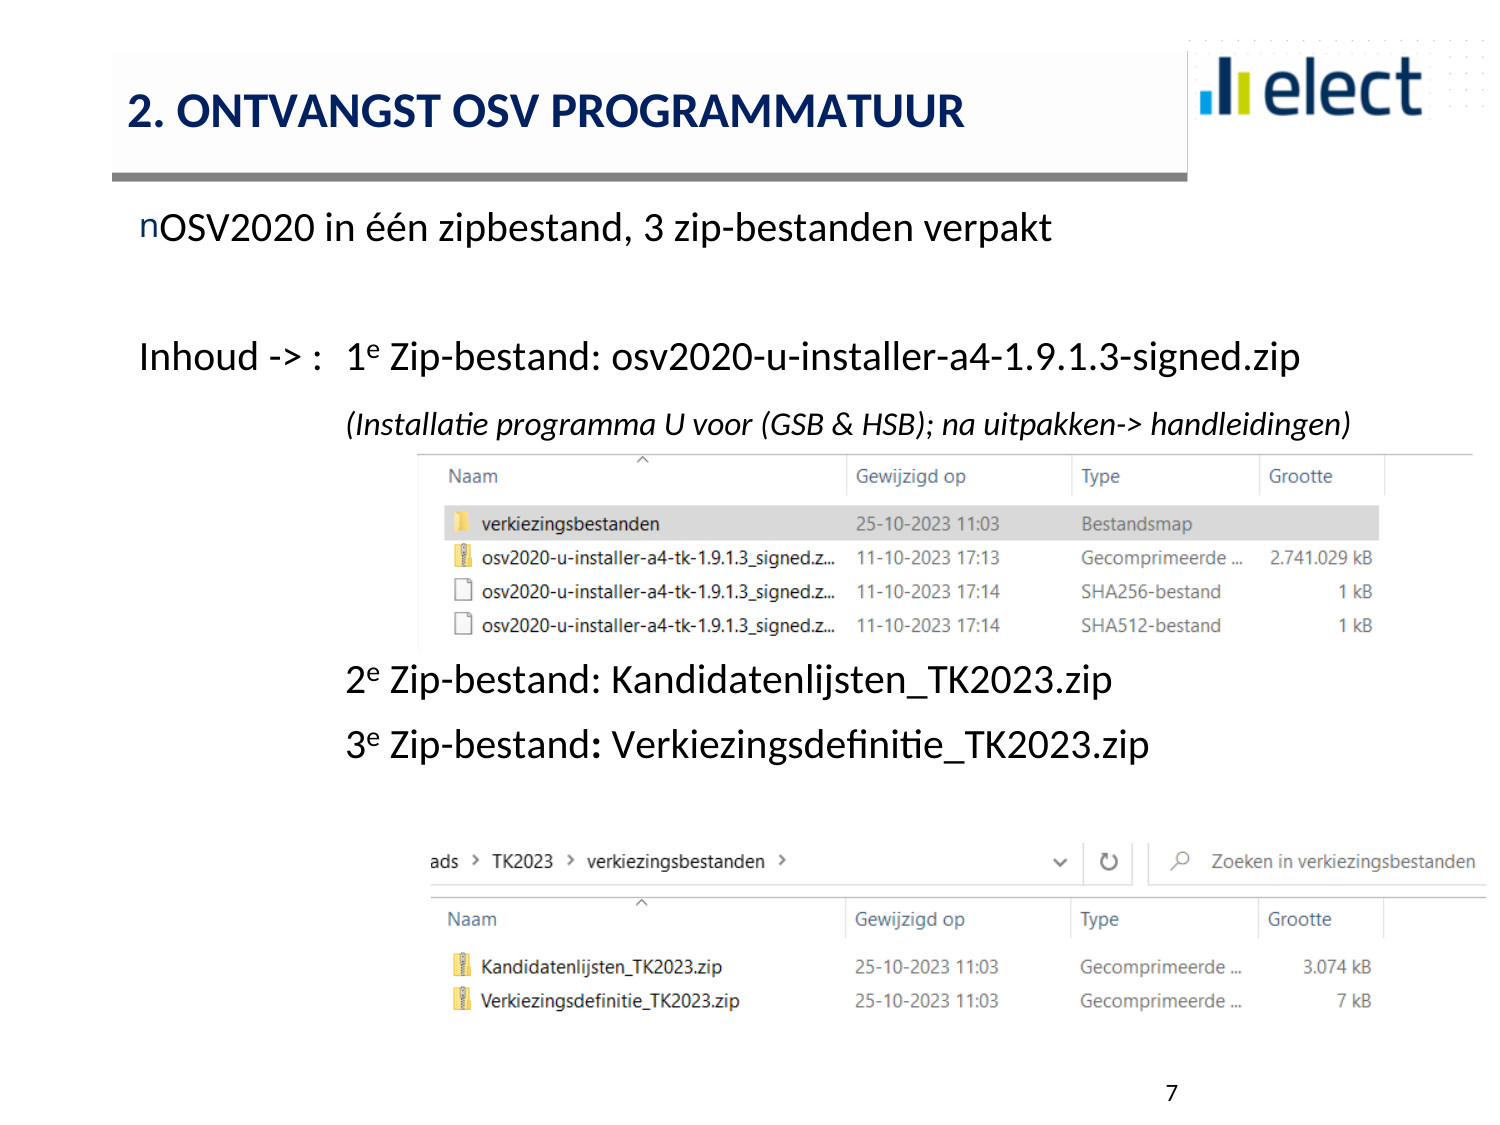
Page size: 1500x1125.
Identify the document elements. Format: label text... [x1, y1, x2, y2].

picture [431, 843, 1487, 1049]
text_box [1150, 1068, 1464, 1125]
picture [417, 444, 1473, 650]
title 2. Ontvangst van de OSV programma’s Planning [1188, 42, 1307, 154]
text_box 2. ONTVANGST OSV PROGRAMMATUUR [112, 42, 1188, 173]
list OSV2020 in één zipbestand, 3 zip-bestanden verpakt Inhoud -> : 1e Zip-bestand: osv2020-u-installer-a4-1.9.1.3-signed.zip (Installatie programma U voor (GSB & HSB); na uitpakken-> handleidingen) 2e Zip-bestand: Kandidatenlijsten_TK2023.zip 3e Zip-bestand: Verkiezingsdefinitie_TK2023.zip [123, 196, 1459, 1022]
